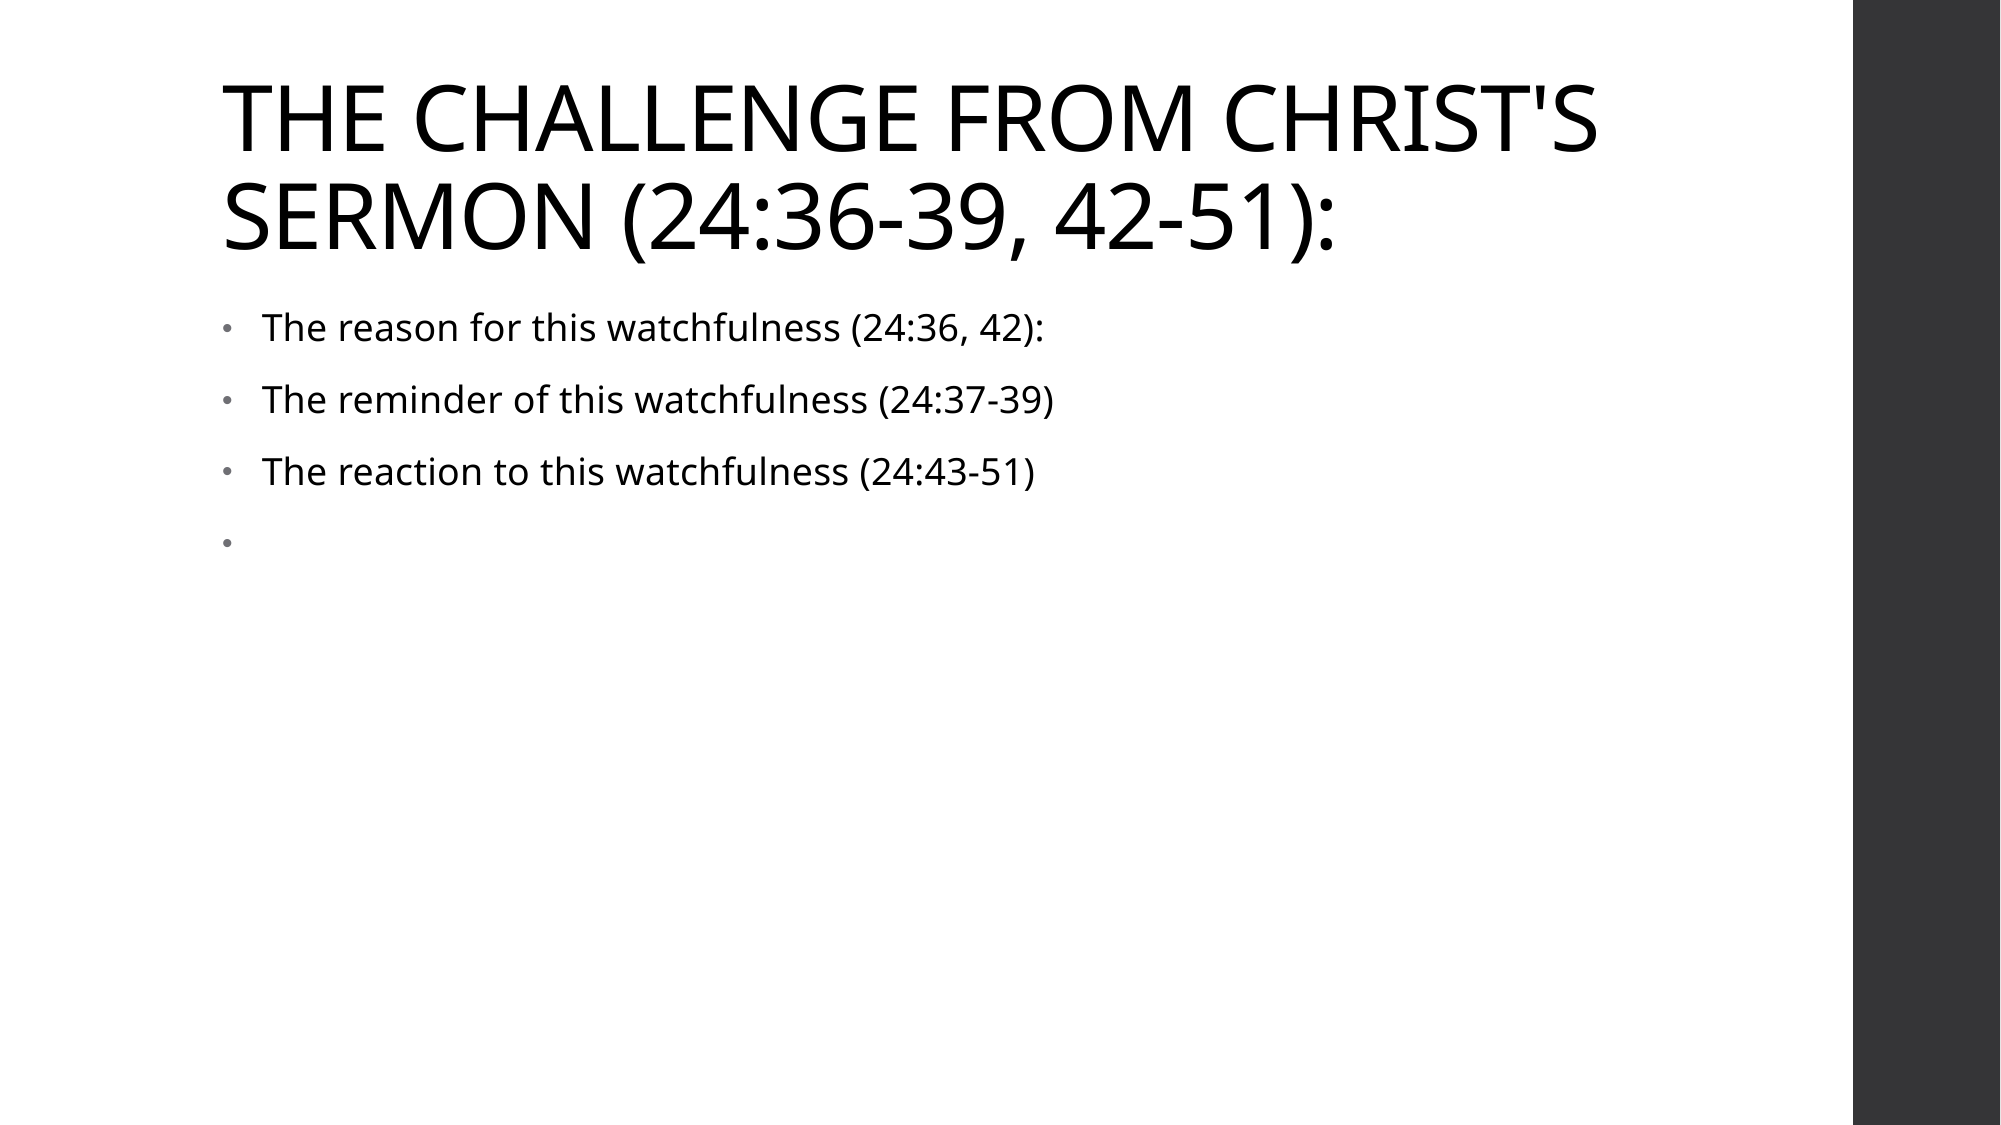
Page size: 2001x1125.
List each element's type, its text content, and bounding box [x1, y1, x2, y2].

title THE CHALLENGE FROM CHRIST'S SERMON (24:36-39, 42-51): [206, 60, 1797, 278]
list The reason for this watchfulness (24:36, 42): The reminder of this watchfulness (24:37-39) The reaction to this watchfulness (24:43-51) [206, 299, 1617, 1014]
